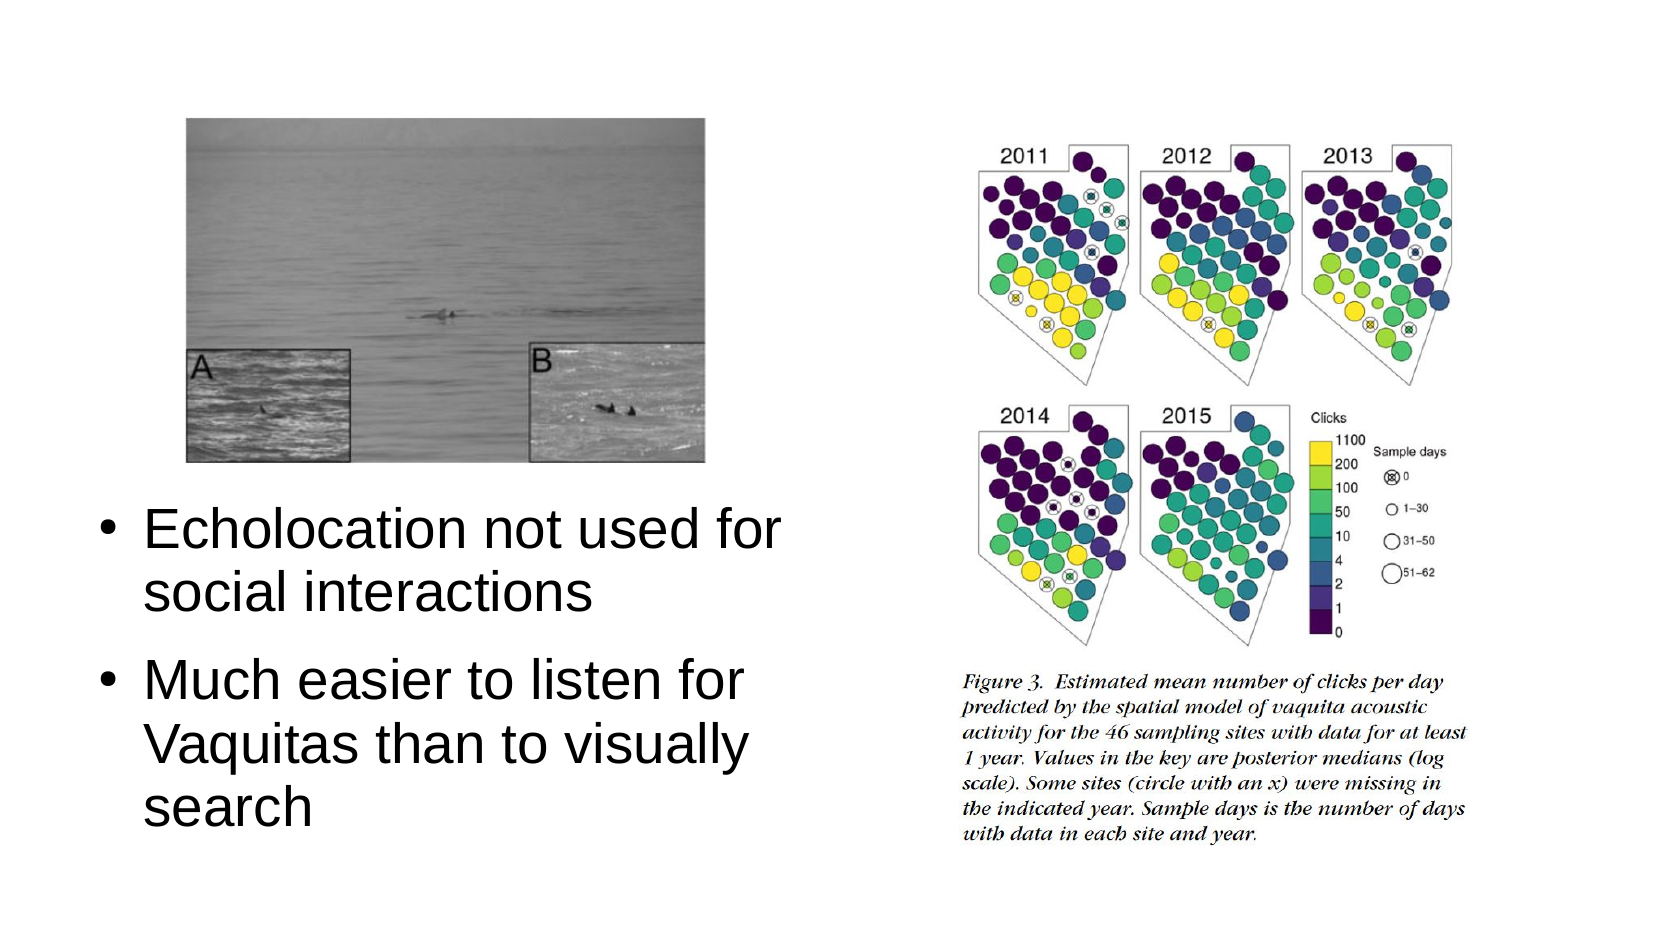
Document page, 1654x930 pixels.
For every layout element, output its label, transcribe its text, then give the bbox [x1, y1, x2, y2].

picture [958, 118, 1469, 846]
picture [184, 117, 708, 464]
list Echolocation not used for social interactions Much easier to listen for Vaquitas than to visually search [83, 497, 810, 844]
